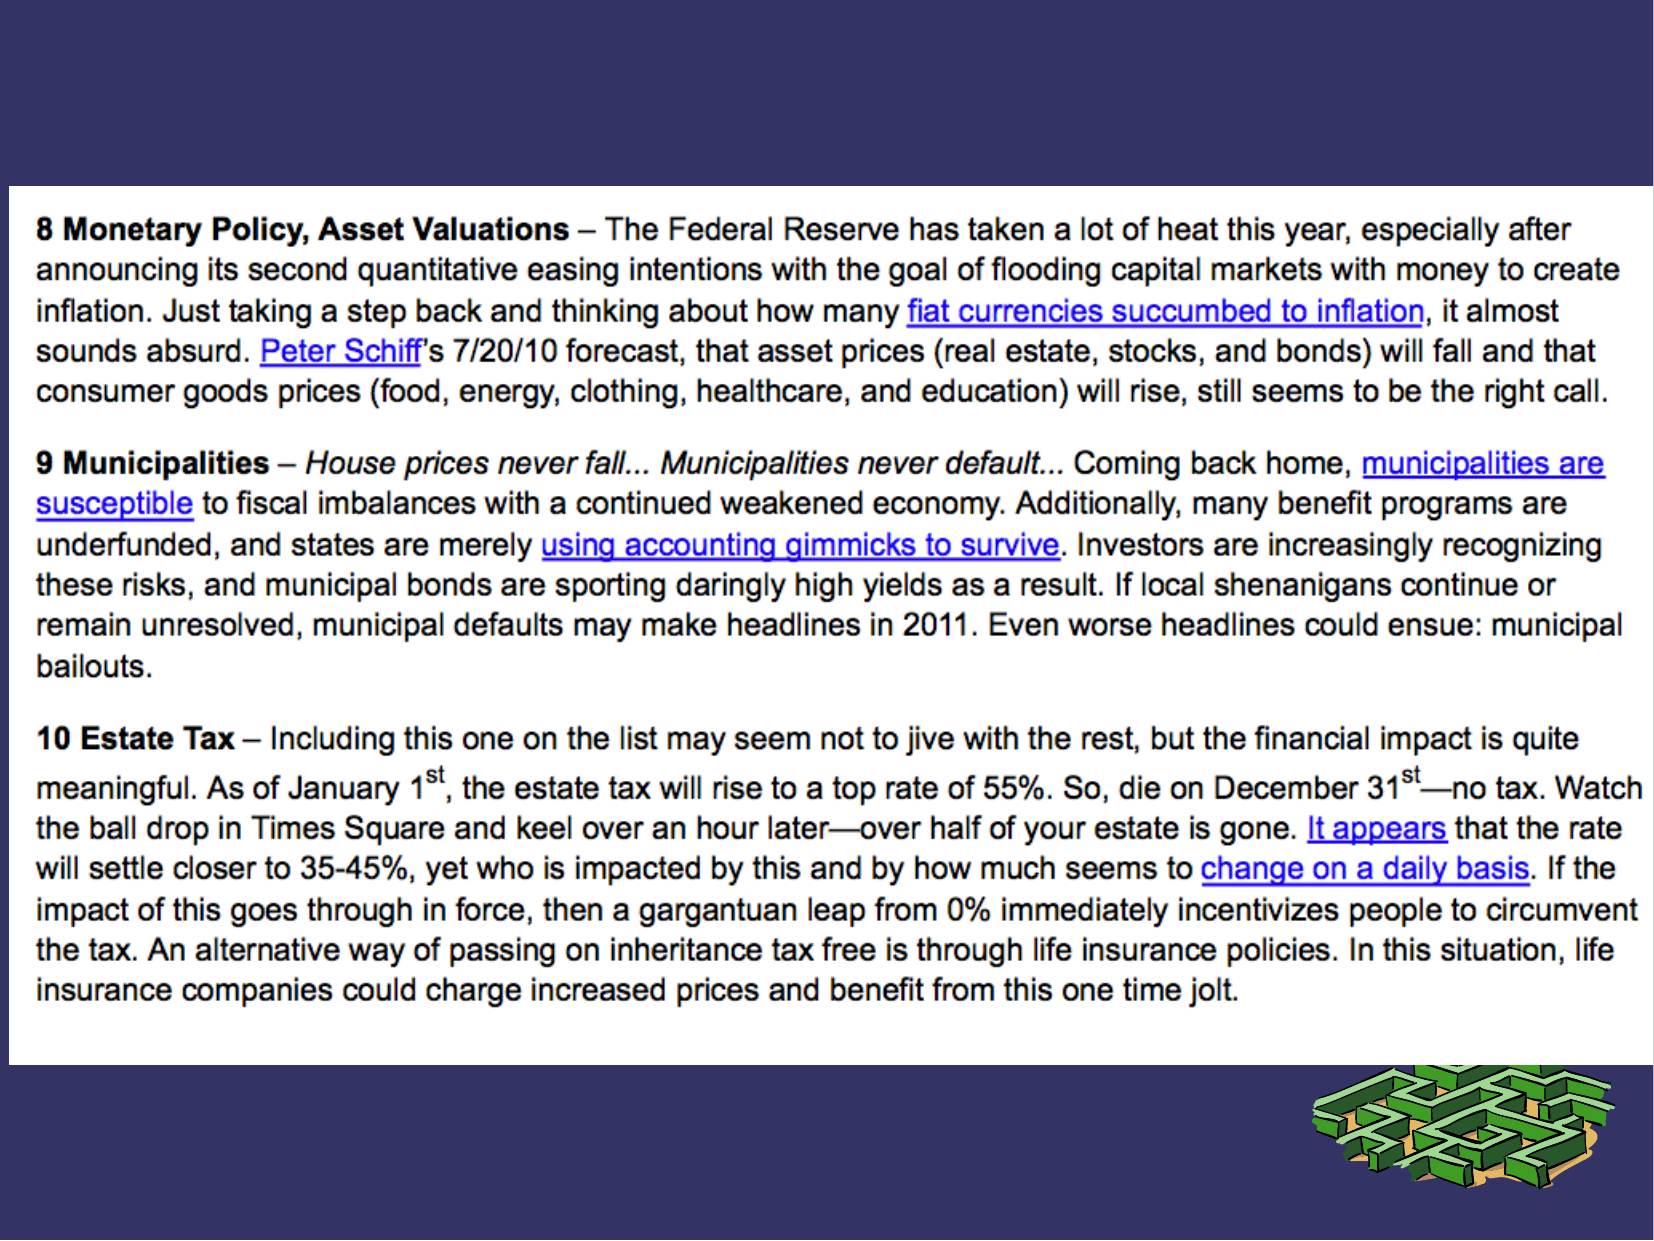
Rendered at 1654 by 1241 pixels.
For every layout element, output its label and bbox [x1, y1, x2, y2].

picture [9, 186, 1654, 1065]
